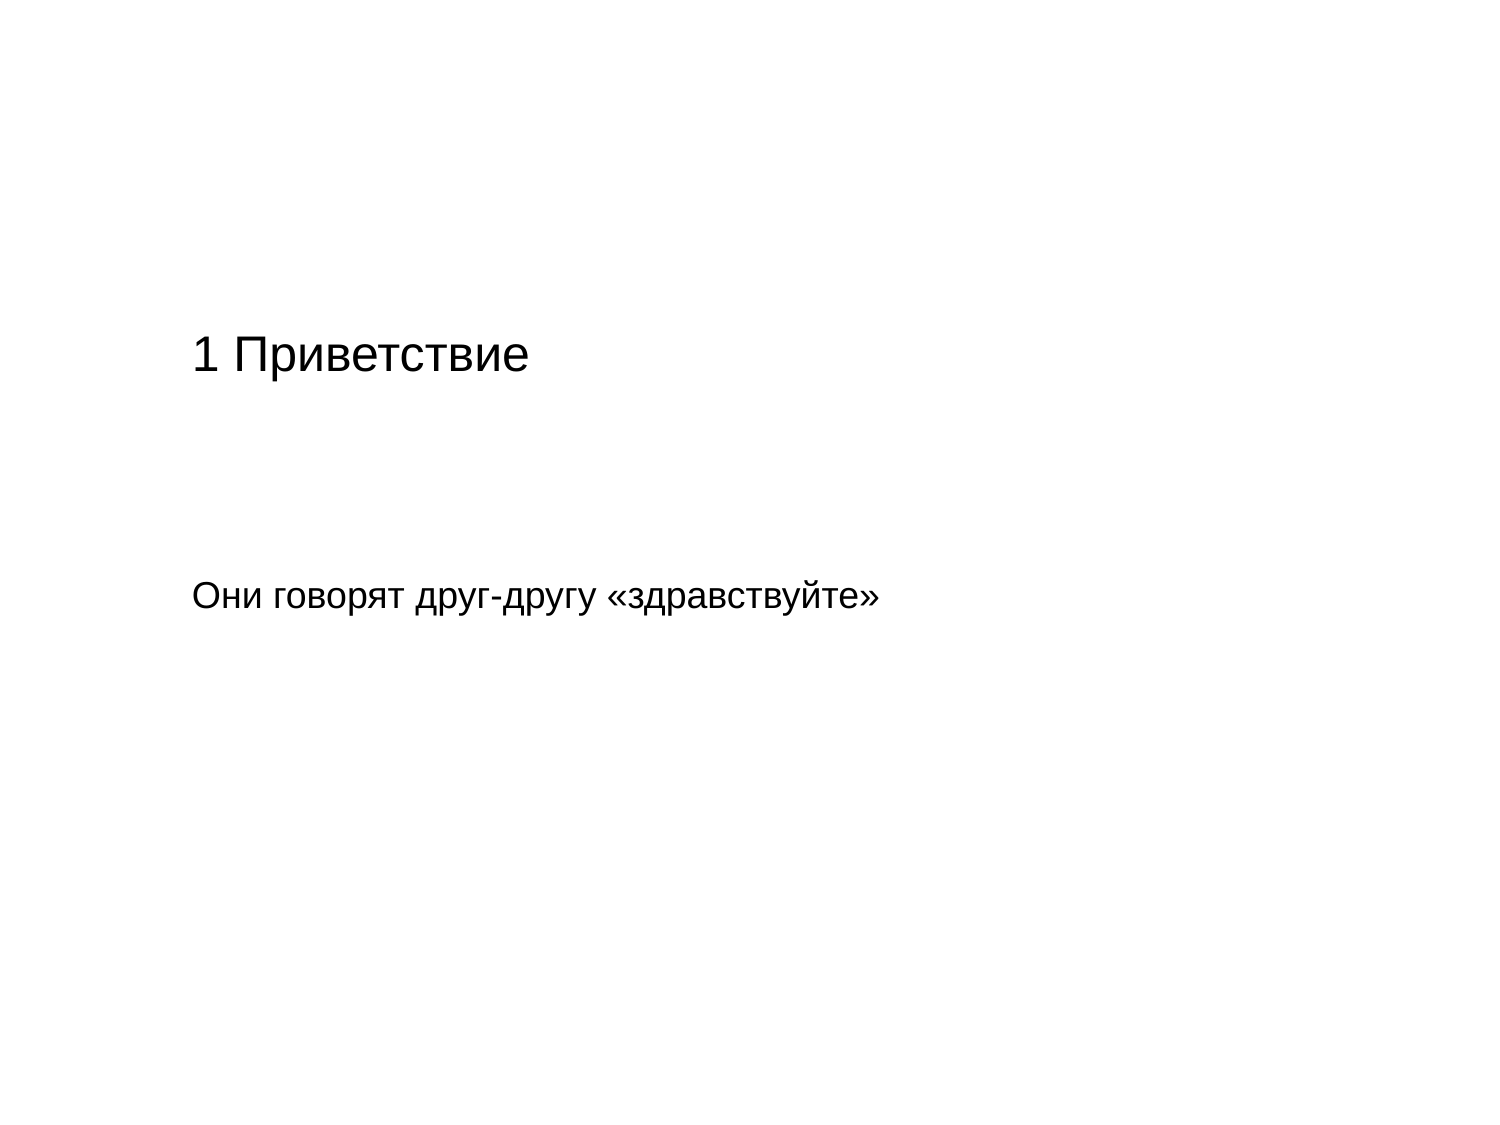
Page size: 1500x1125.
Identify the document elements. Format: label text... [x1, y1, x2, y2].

text_box 1 Приветствие [177, 318, 546, 390]
text_box Они говорят друг-другу «здравствуйте» [177, 566, 894, 624]
